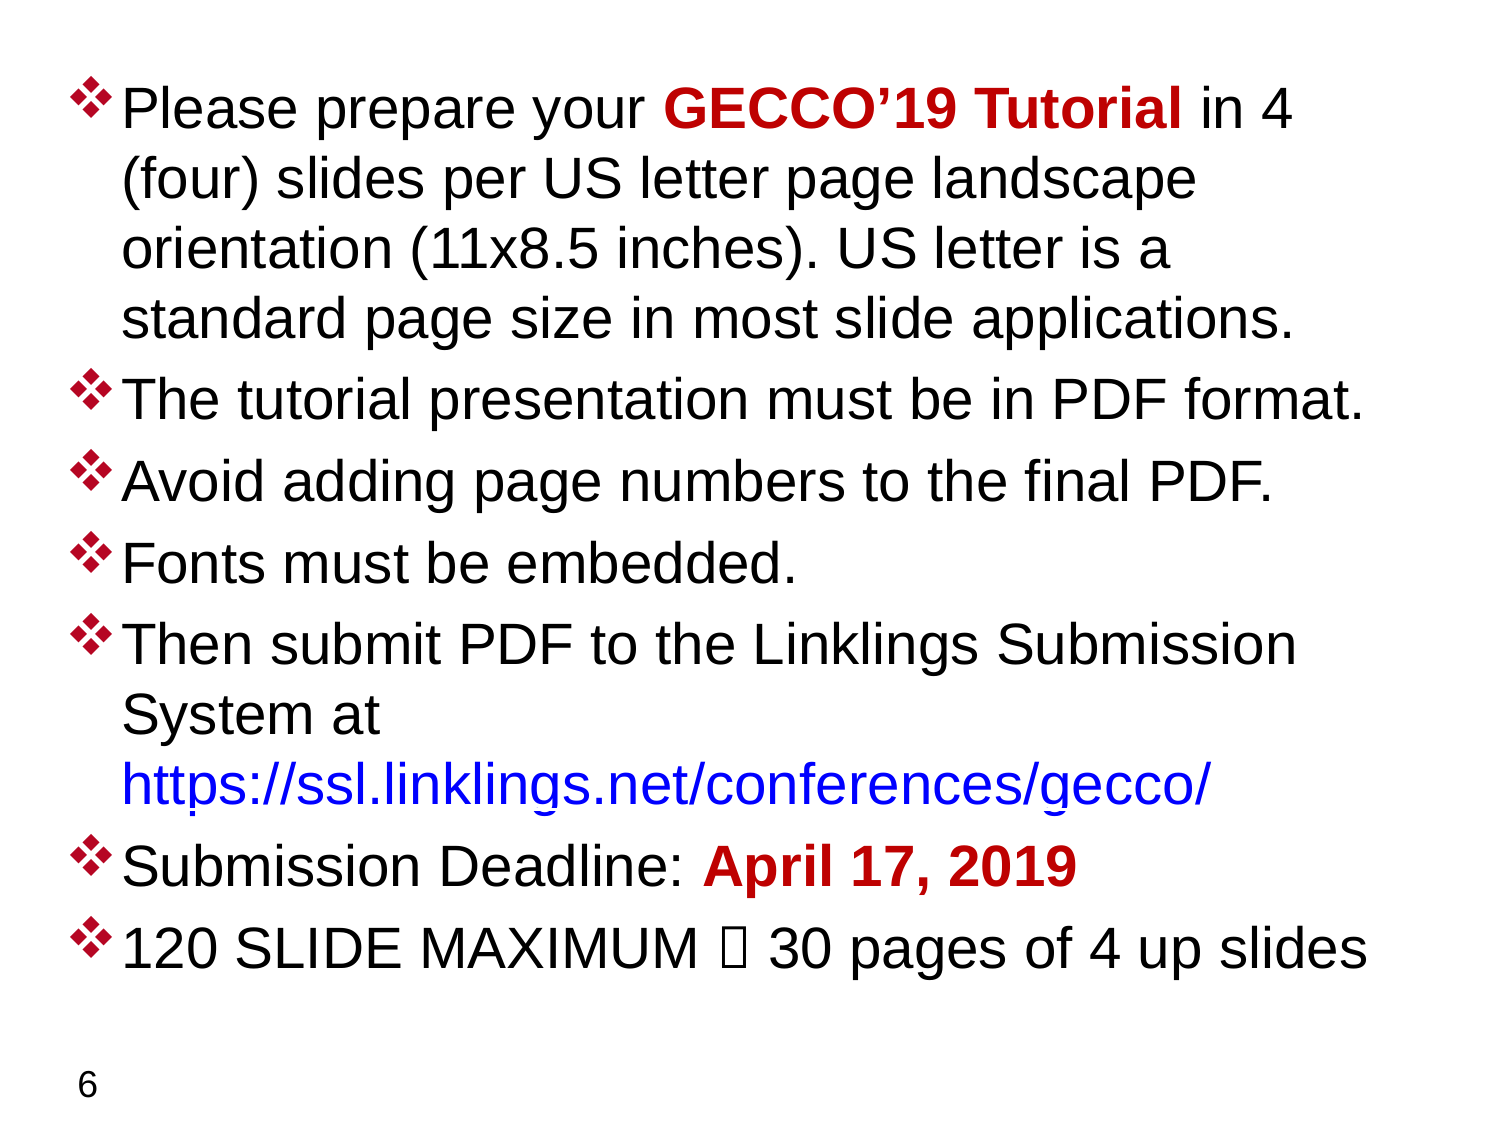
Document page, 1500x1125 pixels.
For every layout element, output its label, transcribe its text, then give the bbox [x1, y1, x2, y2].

text_box <number> [62, 1037, 1463, 1113]
text_box Please prepare your GECCO’19 Tutorial in 4 (four) slides per US letter page landscape orientation (11x8.5 inches). US letter is a standard page size in most slide applications. The tutorial presentation must be in PDF format. Avoid adding page numbers to the final PDF. Fonts must be embedded. Then submit PDF to the Linklings Submission System at https://ssl.linklings.net/conferences/gecco/ Submission Deadline: April 17, 2019 120 SLIDE MAXIMUM  30 pages of 4 up slides [49, 62, 1388, 1100]
